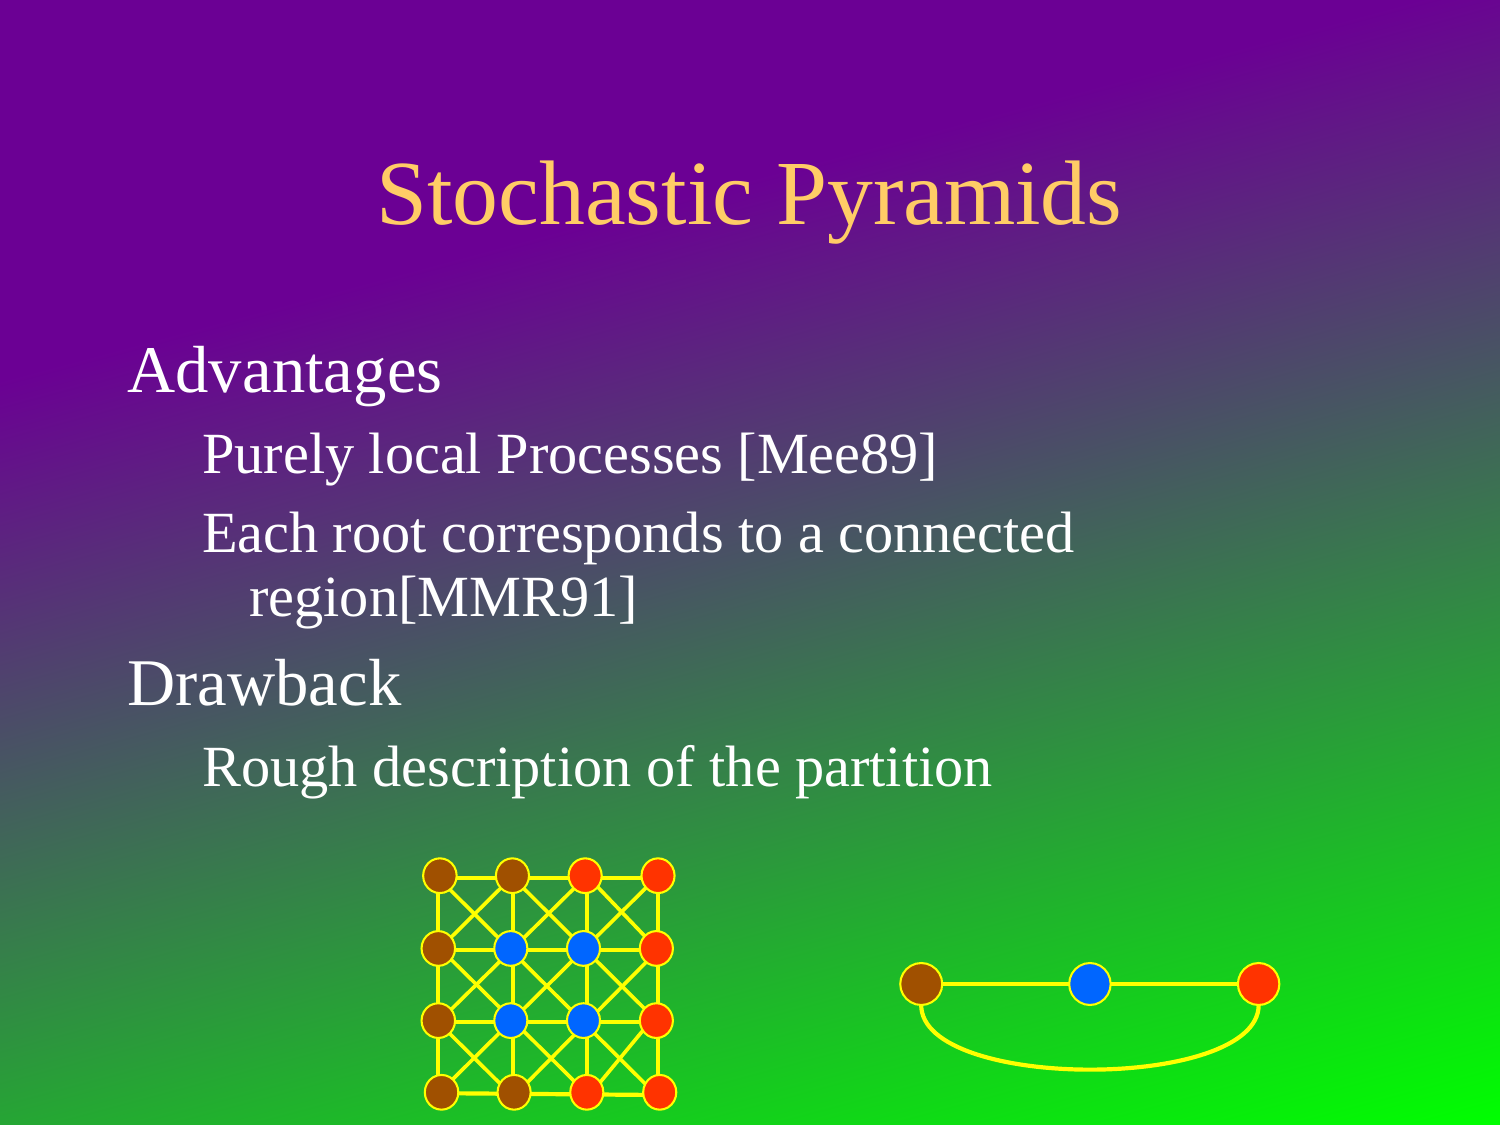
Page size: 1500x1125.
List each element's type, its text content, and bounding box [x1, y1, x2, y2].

text_box [641, 858, 675, 894]
text_box [421, 931, 456, 966]
text_box [568, 858, 602, 894]
text_box [494, 1003, 528, 1039]
text_box [639, 1003, 673, 1039]
text_box [643, 1074, 677, 1110]
text_box [421, 1003, 456, 1039]
text_box [1069, 963, 1111, 1006]
text_box [424, 1074, 459, 1110]
text_box [566, 1003, 601, 1039]
text_box [423, 858, 457, 894]
title Stochastic Pyramids [112, 99, 1388, 288]
text_box [566, 931, 601, 966]
text_box [497, 1074, 531, 1110]
text_box [900, 963, 943, 1005]
text_box [495, 858, 530, 894]
text_box [639, 931, 673, 966]
list Advantages Purely local Processes [Mee89] Each root corresponds to a connected region[MMR91] Drawback Rough description of the partition [112, 324, 1388, 1001]
text_box [1237, 963, 1280, 1005]
text_box [494, 931, 528, 966]
text_box [570, 1074, 604, 1110]
